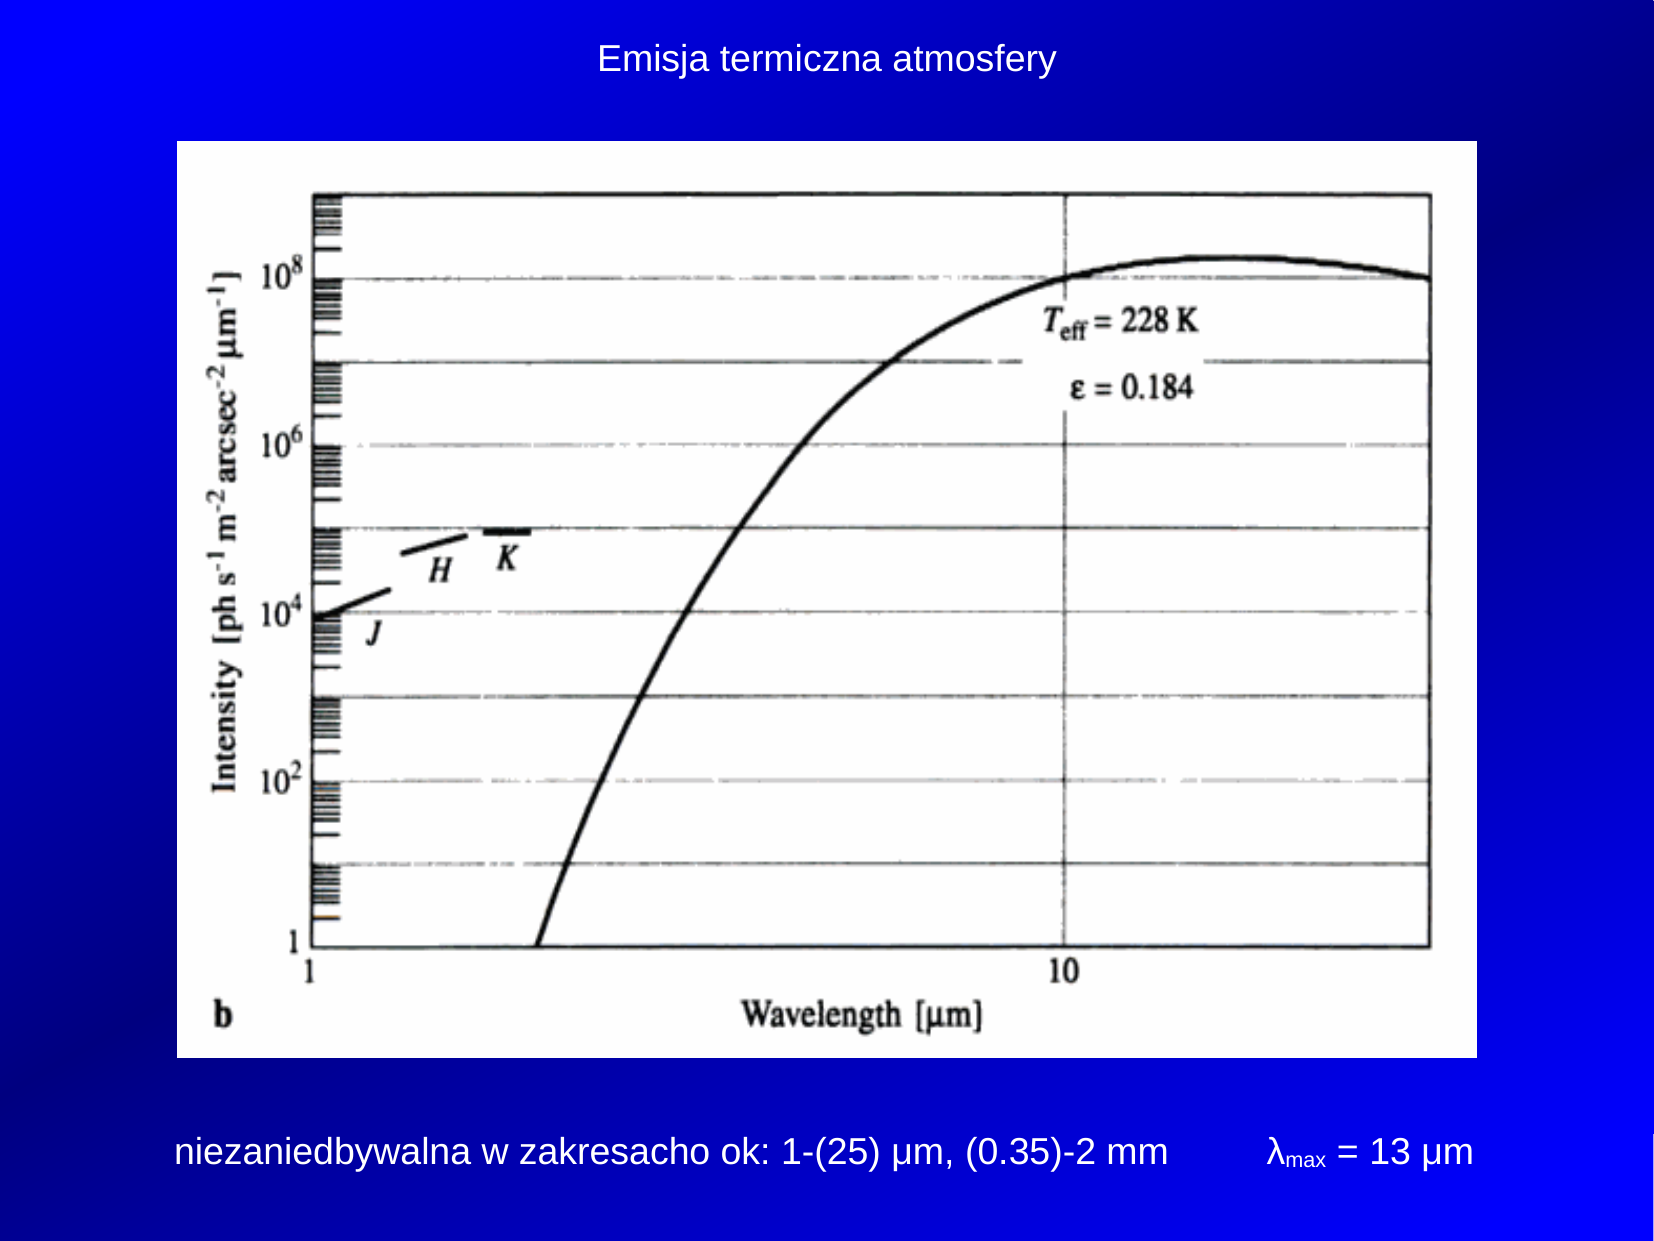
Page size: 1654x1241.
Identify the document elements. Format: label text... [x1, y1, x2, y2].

text_box niezaniedbywalna w zakresacho ok: 1-(25) μm, (0.35)-2 mm [159, 1122, 1185, 1180]
text_box λmax = 13 μm [1251, 1122, 1490, 1193]
text_box Emisja termiczna atmosfery [582, 29, 1072, 87]
picture [177, 141, 1477, 1058]
